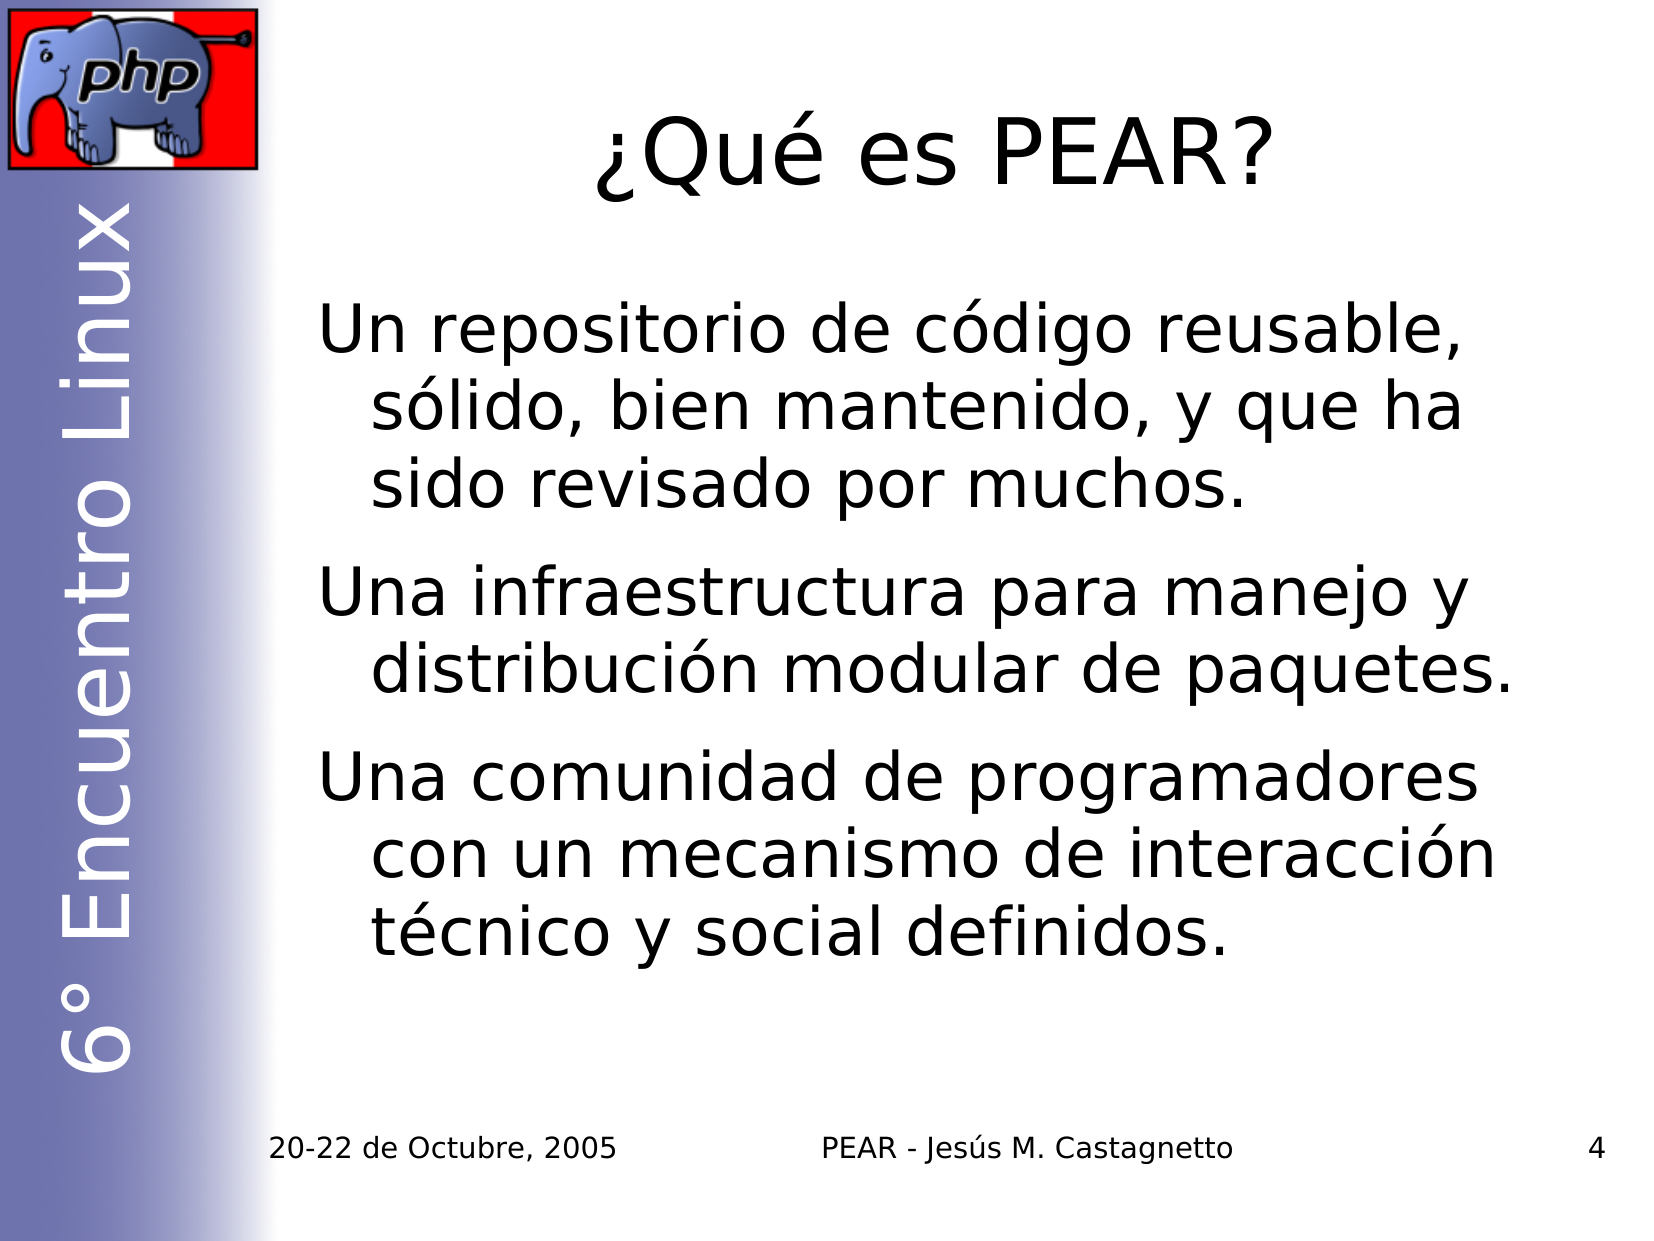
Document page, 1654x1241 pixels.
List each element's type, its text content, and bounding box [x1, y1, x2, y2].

list Un repositorio de código reusable, sólido, bien mantenido, y que ha sido revisado por muchos. Una infraestructura para manejo y distribución modular de paquetes. Una comunidad de programadores con un mecanismo de interacción técnico y social definidos. [300, 290, 1571, 1109]
picture [0, 0, 1654, 1241]
title ¿Qué es PEAR? [300, 49, 1571, 257]
